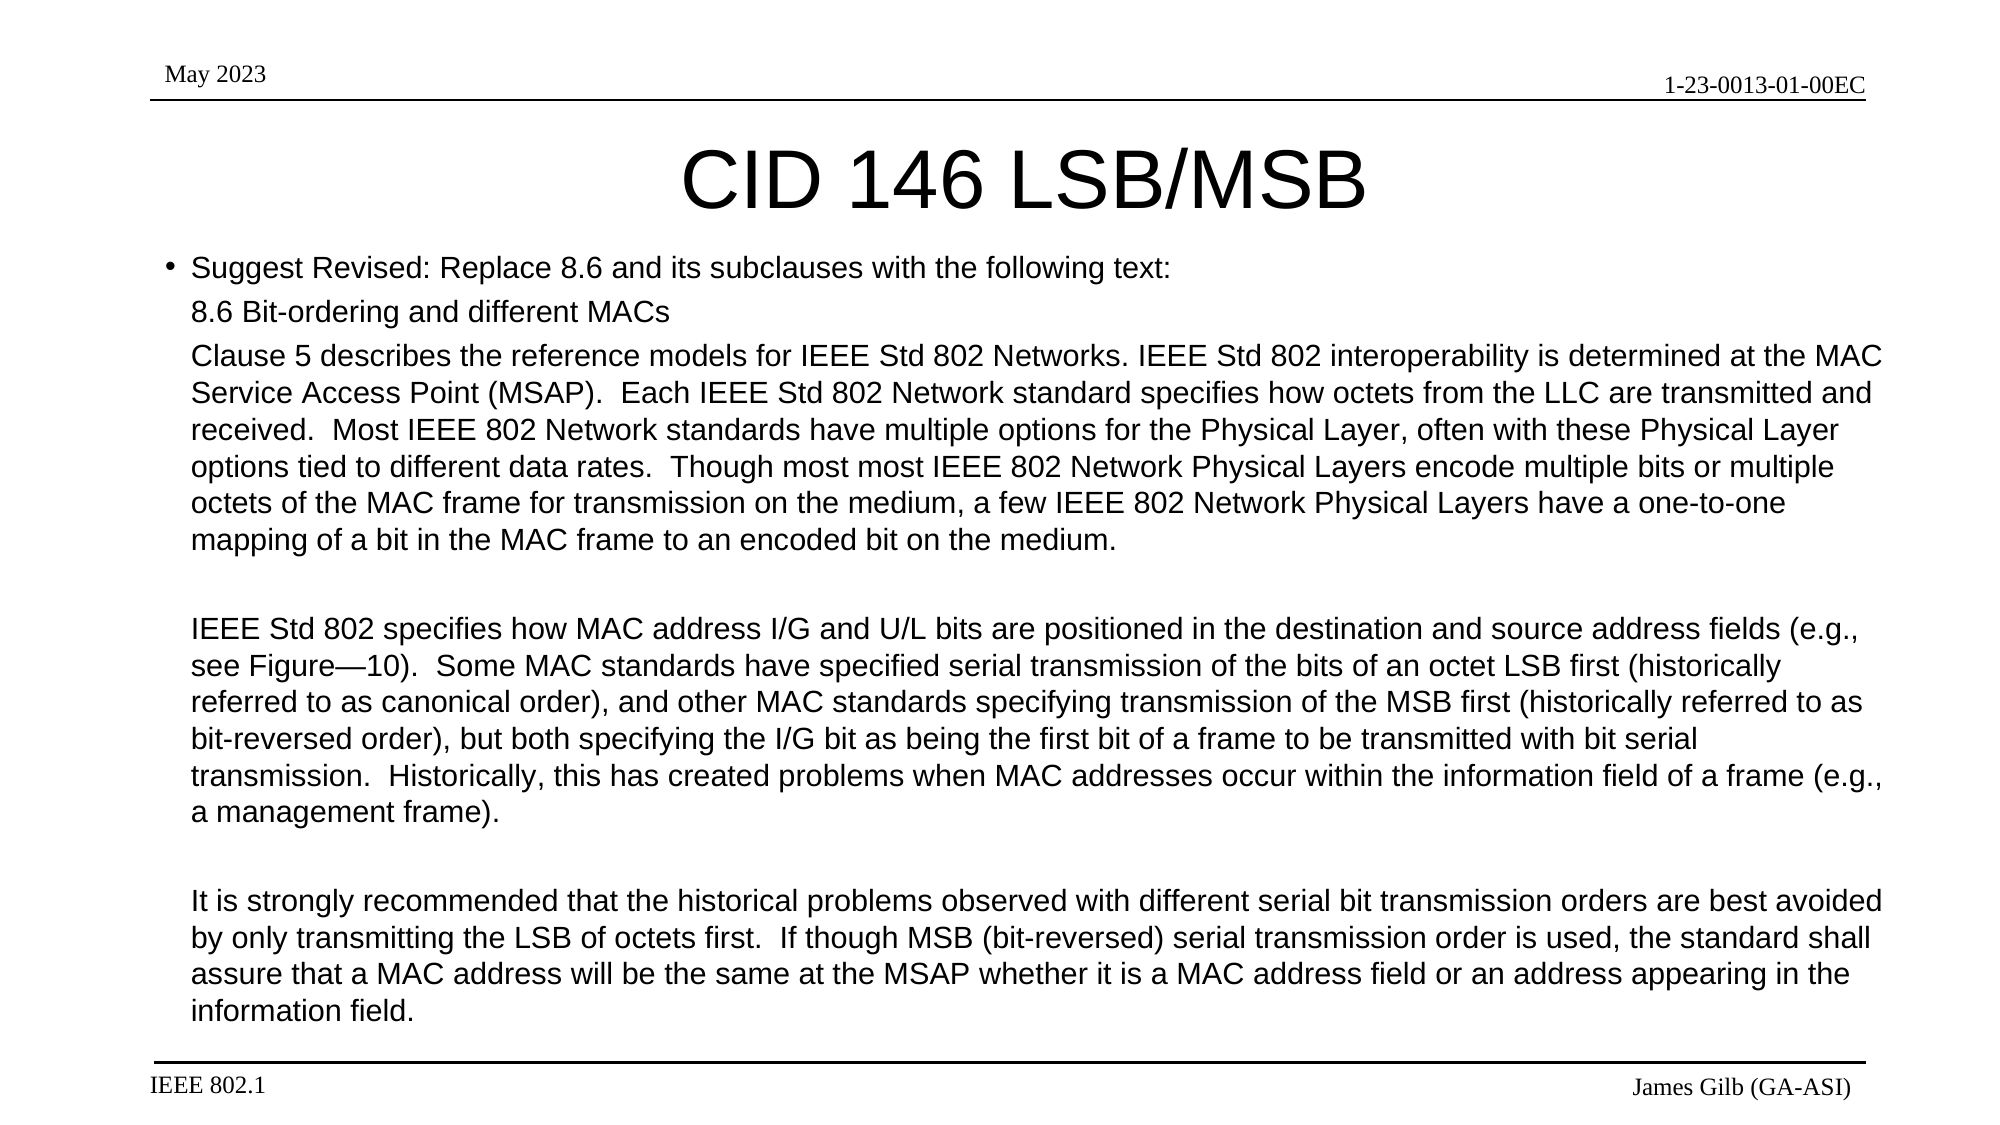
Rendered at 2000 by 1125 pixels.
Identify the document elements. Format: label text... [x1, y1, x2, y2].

title CID 146 LSB/MSB [149, 112, 1900, 238]
list Suggest Revised: Replace 8.6 and its subclauses with the following text: 8.6 Bit-ordering and different MACs Clause 5 describes the reference models for IEEE Std 802 Networks. IEEE Std 802 interoperability is determined at the MAC Service Access Point (MSAP). Each IEEE Std 802 Network standard specifies how octets from the LLC are transmitted and received. Most IEEE 802 Network standards have multiple options for the Physical Layer, often with these Physical Layer options tied to different data rates. Though most most IEEE 802 Network Physical Layers encode multiple bits or multiple octets of the MAC frame for transmission on the medium, a few IEEE 802 Network Physical Layers have a one-to-one mapping of a bit in the MAC frame to an encoded bit on the medium. IEEE Std 802 specifies how MAC address I/G and U/L bits are positioned in the destination and source address fields (e.g., see Figure—10). Some MAC standards have specified serial transmission of the bits of an octet LSB first (historically referred to as canonical order), and other MAC standards specifying transmission of the MSB first (historically referred to as bit-reversed order), but both specifying the I/G bit as being the first bit of a frame to be transmitted with bit serial transmission. Historically, this has created problems when MAC addresses occur within the information field of a frame (e.g., a management frame). It is strongly recommended that the historical problems observed with different serial bit transmission orders are best avoided by only transmitting the LSB of octets first. If though MSB (bit-reversed) serial transmission order is used, the standard shall assure that a MAC address will be the same at the MSAP whether it is a MAC address field or an address appearing in the information field. [150, 239, 1900, 1051]
